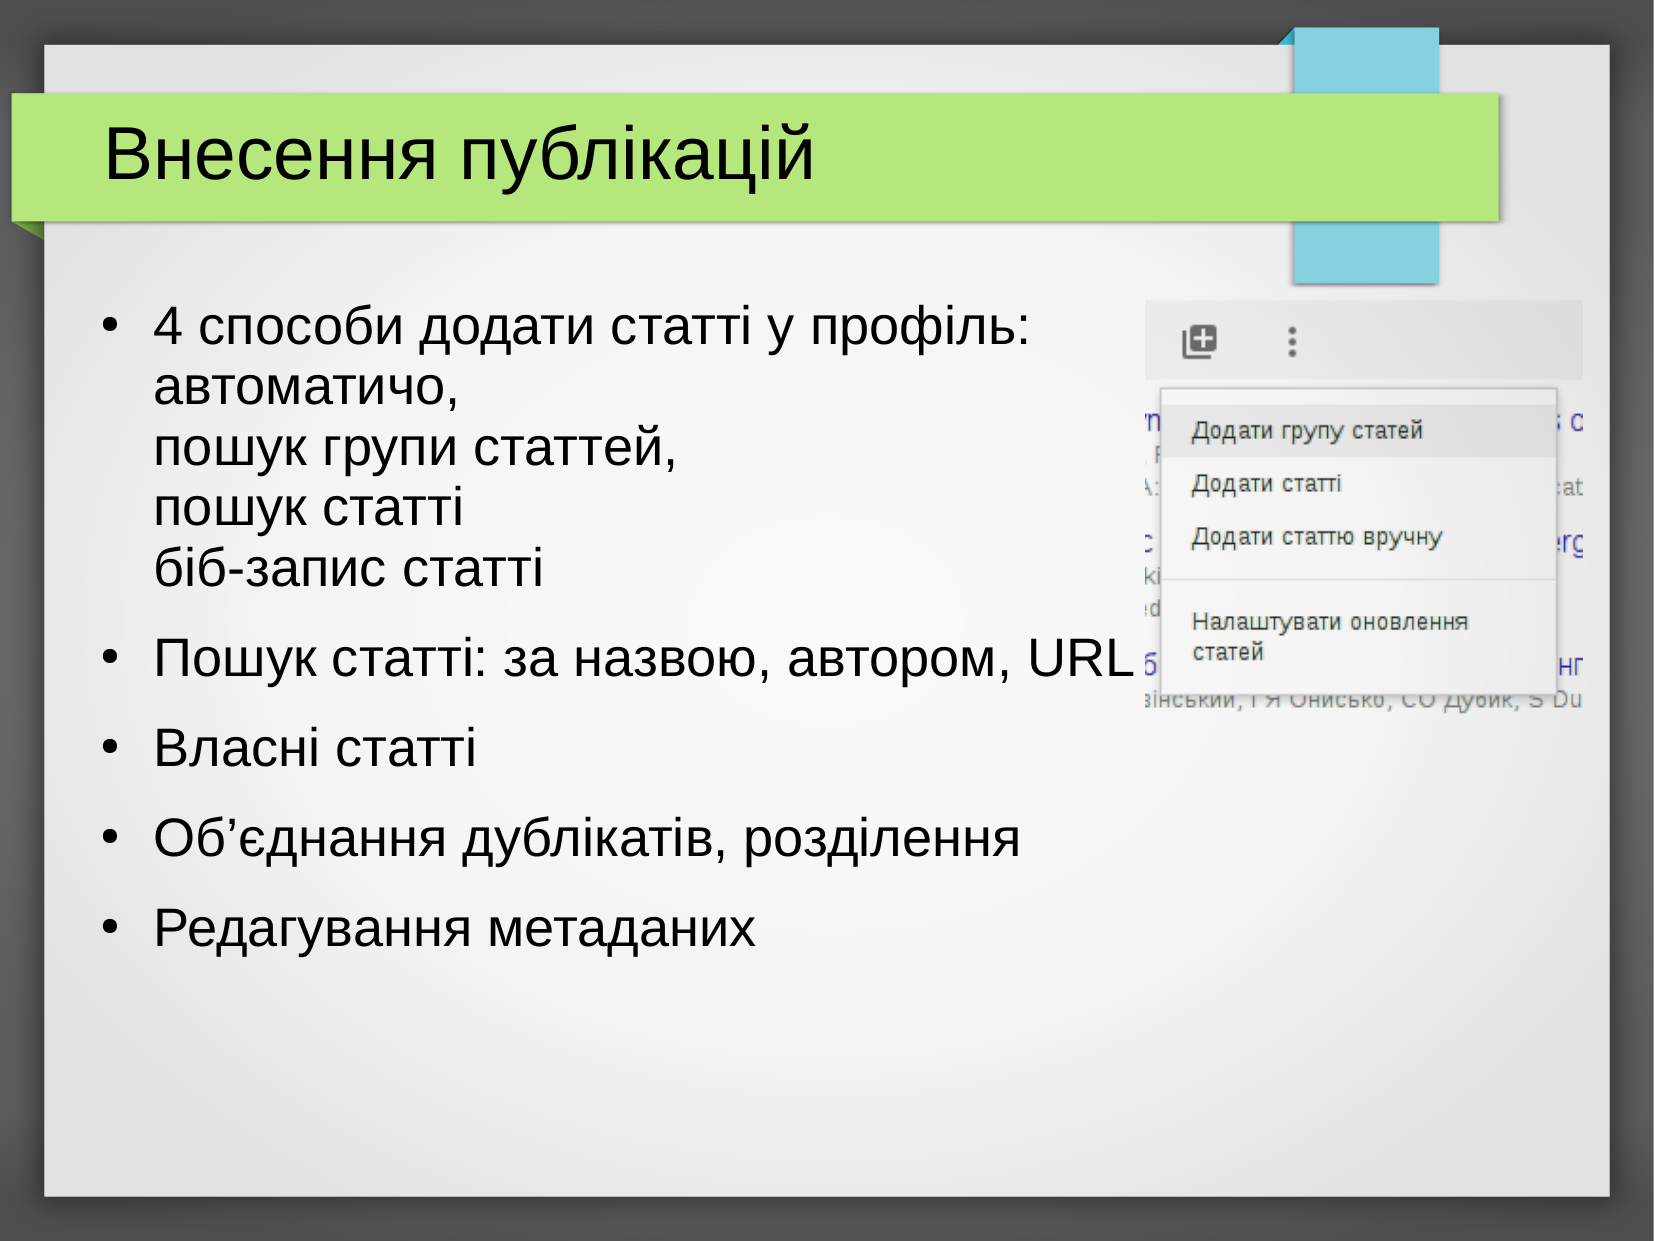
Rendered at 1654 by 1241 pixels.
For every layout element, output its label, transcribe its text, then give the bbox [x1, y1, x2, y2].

list 4 способи додати статті у профіль: автоматичо, пошук групи статтей, пошук статті біб-запис статті Пошук статті: за назвою, автором, URL Власні статті Об’єднання дублікатів, розділення Редагування метаданих [82, 295, 1571, 1015]
title Внесення публікацій [82, 94, 1264, 213]
picture [0, 0, 1654, 1241]
